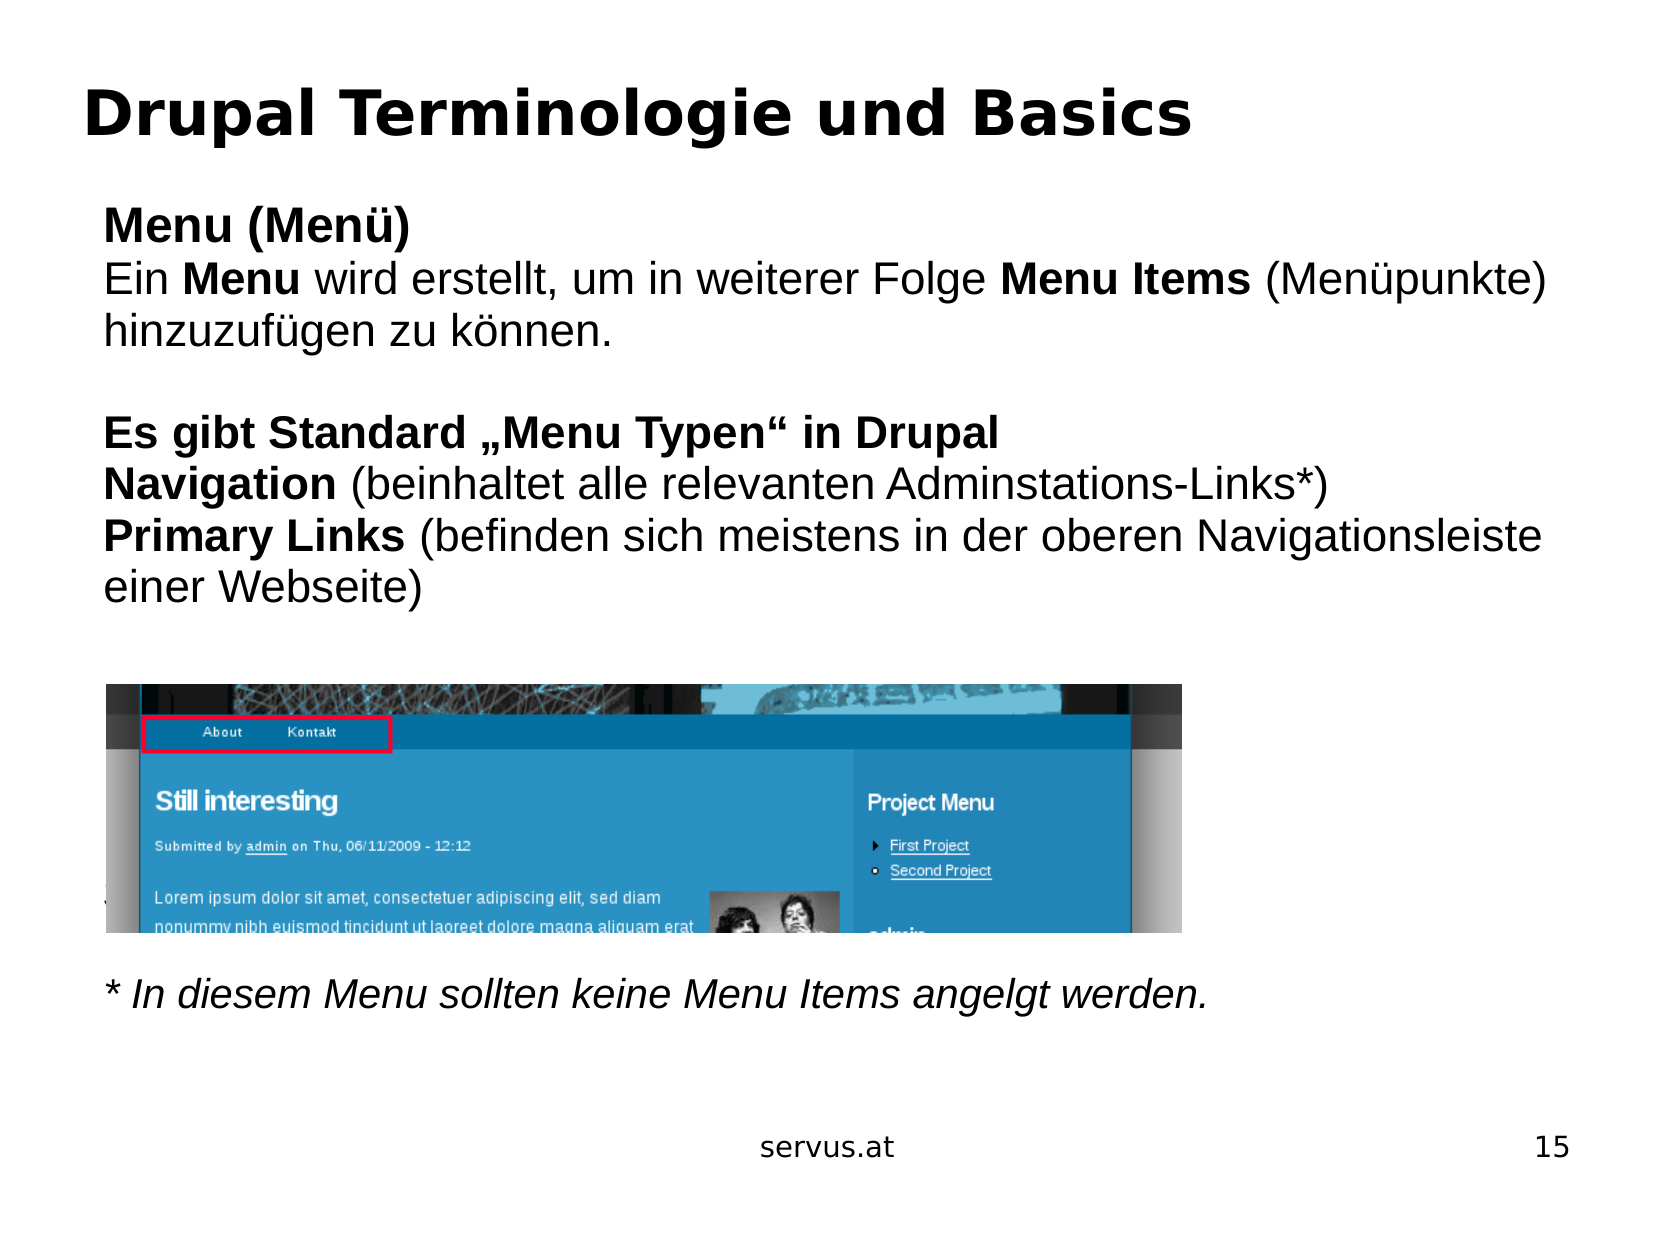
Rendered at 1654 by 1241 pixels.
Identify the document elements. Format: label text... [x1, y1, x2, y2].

title Drupal Terminologie und Basics [82, 49, 1571, 178]
picture [106, 684, 1182, 933]
text_box Menu (Menü) Ein Menu wird erstellt, um in weiterer Folge Menu Items (Menüpunkte) hinzuzufügen zu können. Es gibt Standard „Menu Typen“ in Drupal Navigation (beinhaltet alle relevanten Adminstations-Links*) Primary Links (befinden sich meistens in der oberen Navigationsleiste einer Webseite) Secondary links (optional) * In diesem Menu sollten keine Menu Items angelgt werden. [88, 190, 1565, 1241]
